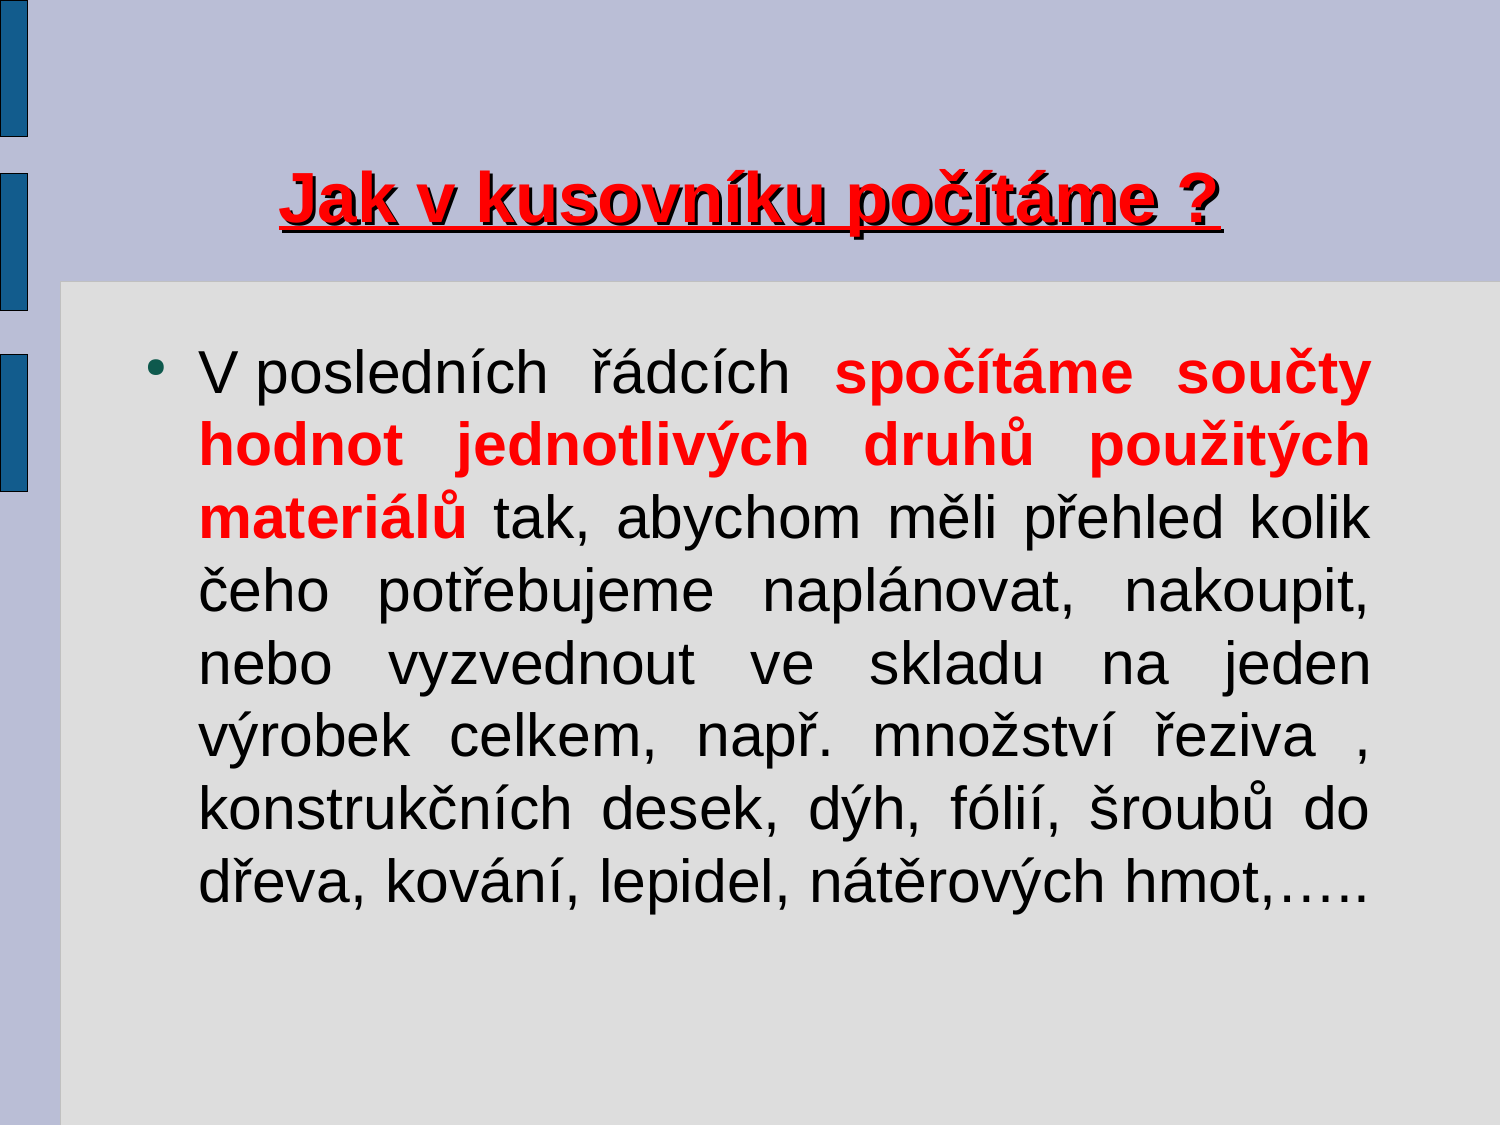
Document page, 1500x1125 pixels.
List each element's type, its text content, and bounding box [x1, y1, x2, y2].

list V posledních řádcích spočítáme součty hodnot jednotlivých druhů použitých materiálů tak, abychom měli přehled kolik čeho potřebujeme naplánovat, nakoupit, nebo vyzvednout ve skladu na jeden výrobek celkem, např. množství řeziva , konstrukčních desek, dýh, fólií, šroubů do dřeva, kování, lepidel, nátěrových hmot,….. [112, 324, 1388, 1001]
title Jak v kusovníku počítáme ? [112, 99, 1388, 288]
